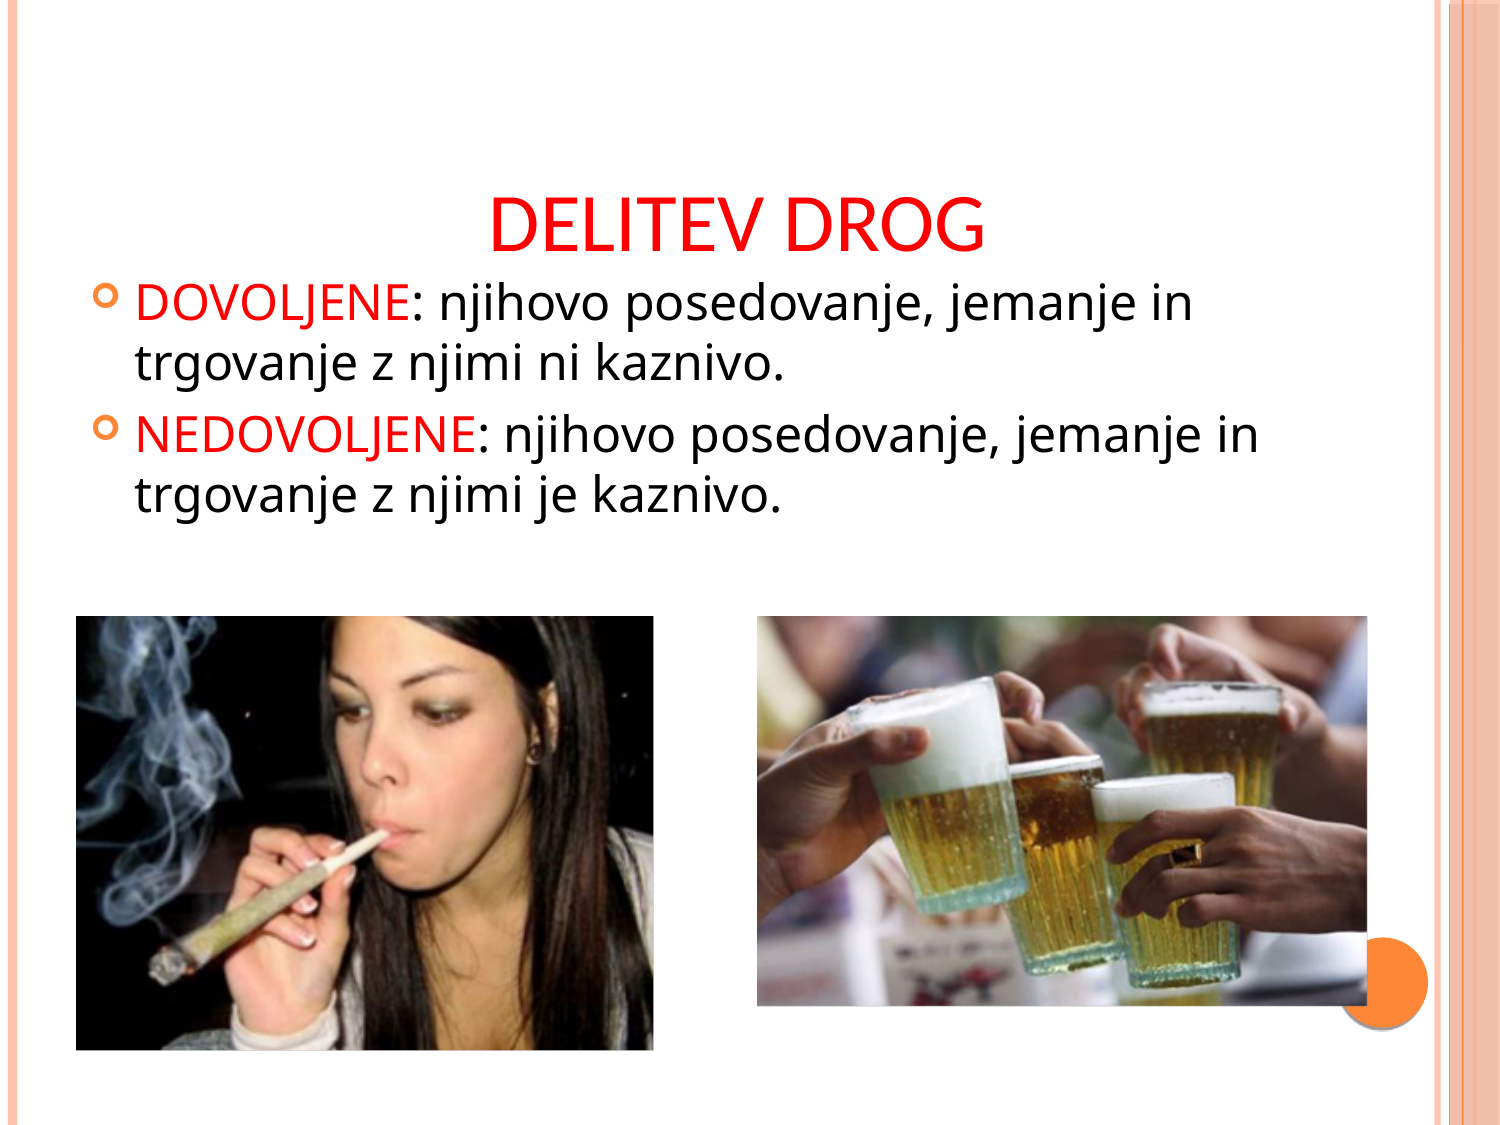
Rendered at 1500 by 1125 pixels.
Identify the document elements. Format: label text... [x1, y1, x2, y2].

picture [757, 616, 1369, 1008]
picture [76, 616, 656, 1053]
list DOVOLJENE: njihovo posedovanje, jemanje in trgovanje z njimi ni kaznivo. NEDOVOLJENE: njihovo posedovanje, jemanje in trgovanje z njimi je kaznivo. [75, 262, 1300, 1062]
text_box DELITEV DROG [147, 160, 1329, 276]
